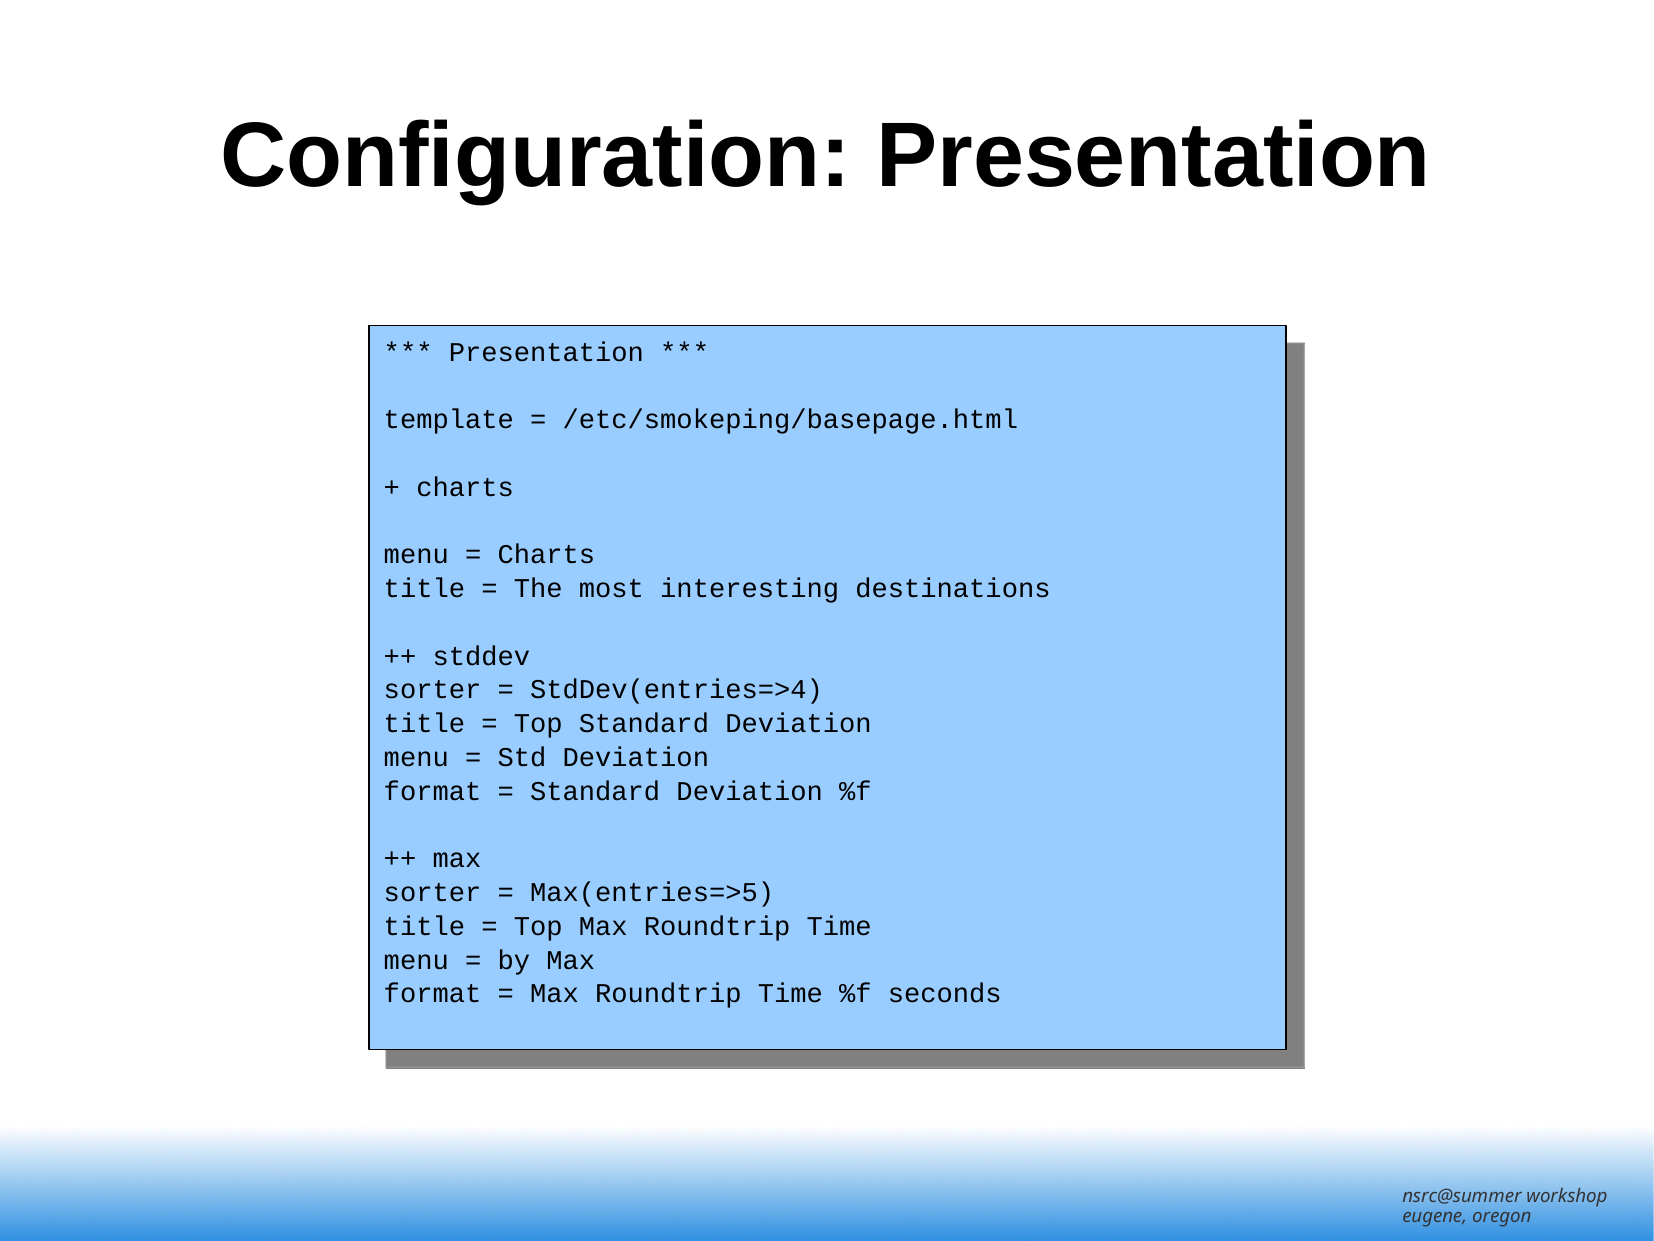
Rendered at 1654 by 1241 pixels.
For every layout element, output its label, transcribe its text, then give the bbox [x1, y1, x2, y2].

title Configuration: Presentation [82, 49, 1571, 257]
text_box *** Presentation *** template = /etc/smokeping/basepage.html + charts menu = Charts title = The most interesting destinations ++ stddev sorter = StdDev(entries=>4) title = Top Standard Deviation menu = Std Deviation format = Standard Deviation %f ++ max sorter = Max(entries=>5) title = Top Max Roundtrip Time menu = by Max format = Max Roundtrip Time %f seconds [369, 325, 1286, 1050]
picture [0, 1124, 1654, 1241]
